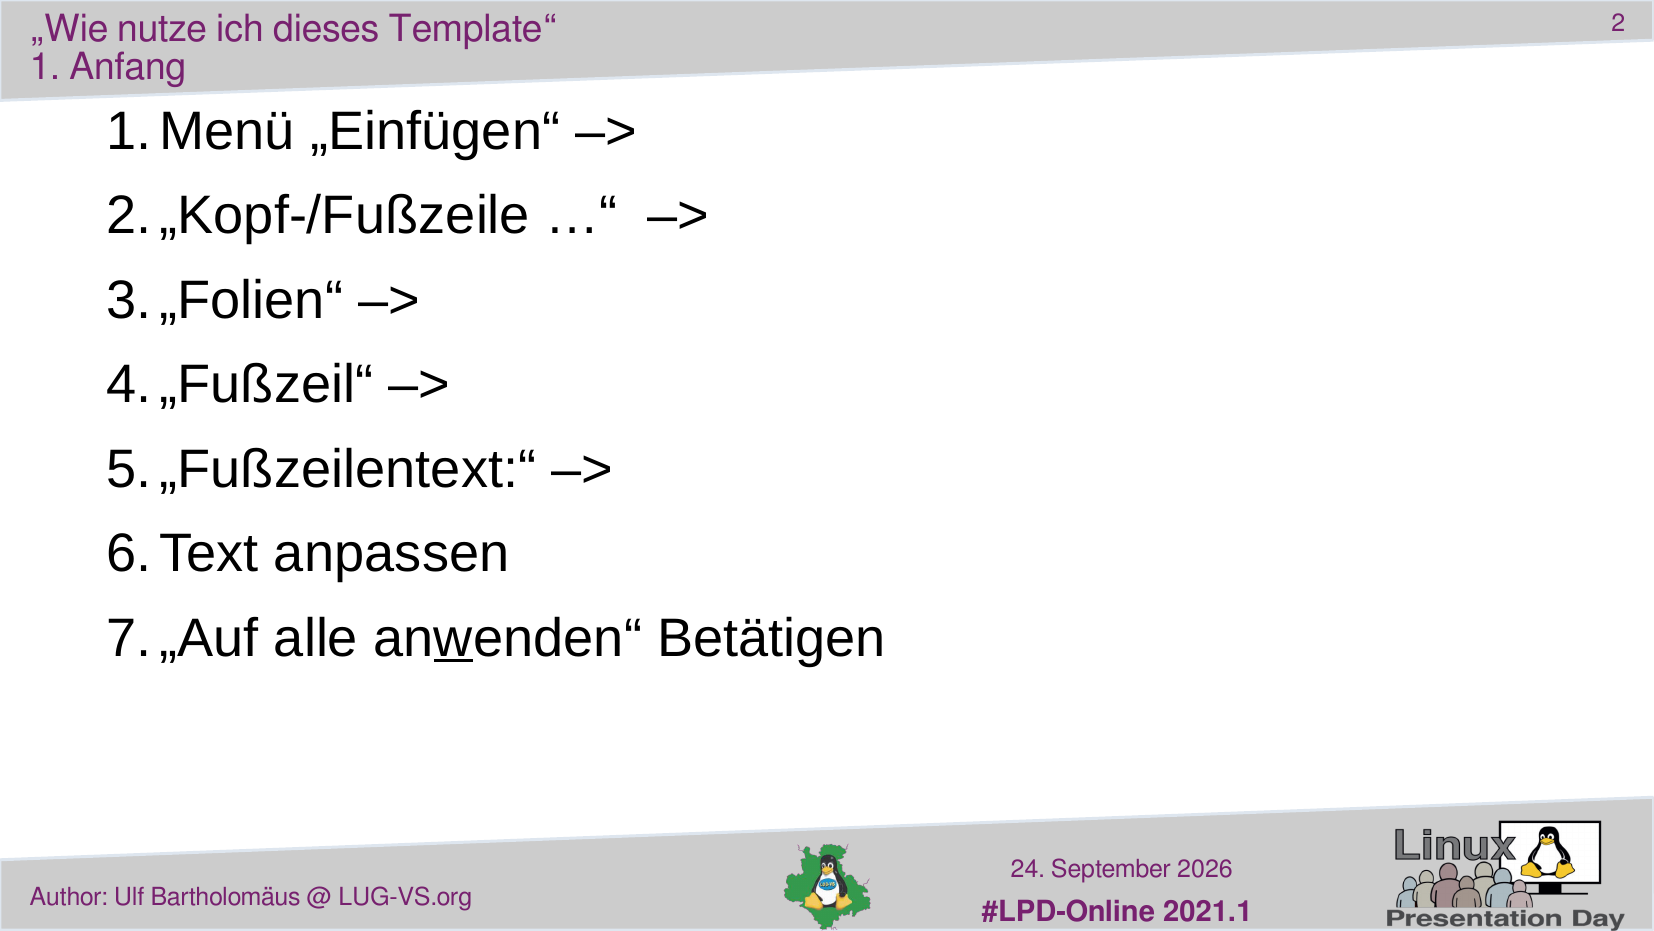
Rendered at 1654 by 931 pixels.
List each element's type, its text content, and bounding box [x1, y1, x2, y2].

title „Wie nutze ich dieses Template“ 1. Anfang [29, 11, 1211, 101]
picture [1387, 820, 1625, 931]
list Menü „Einfügen“ –> „Kopf-/Fußzeile …“ –> „Folien“ –> „Fußzeil“ –> „Fußzeilentext:“ –> Text anpassen „Auf alle anwenden“ Betätigen [88, 100, 1565, 798]
picture [781, 841, 873, 931]
